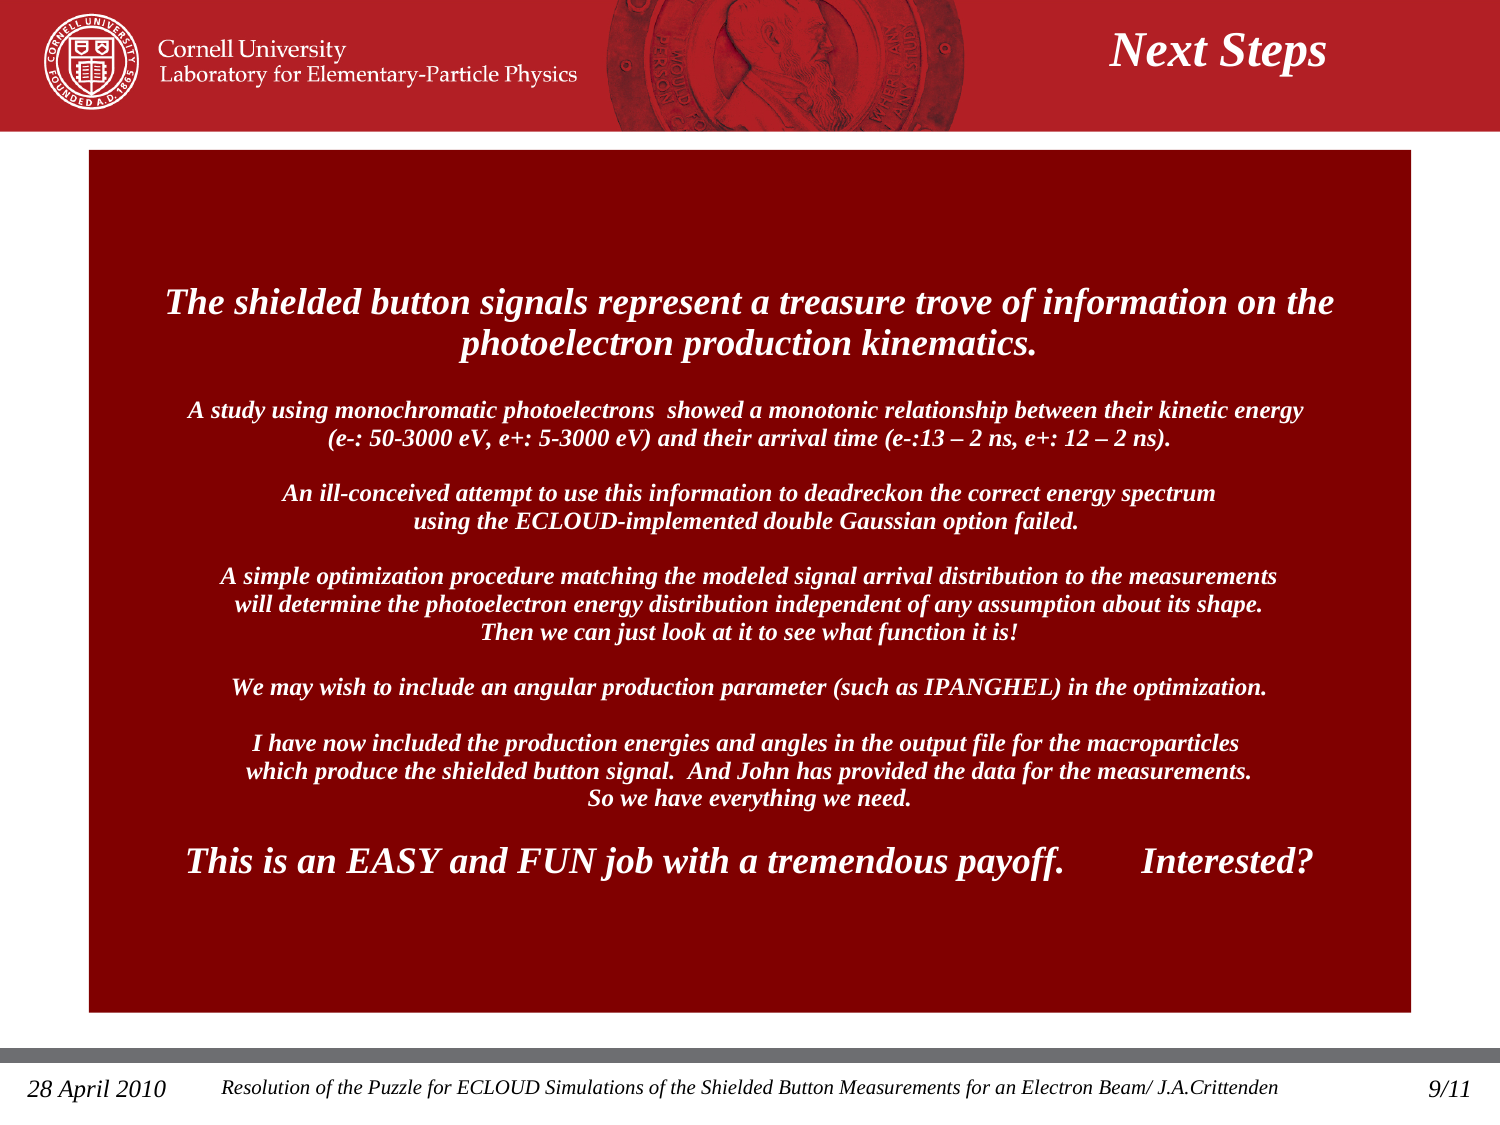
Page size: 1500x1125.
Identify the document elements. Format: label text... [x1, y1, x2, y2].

text_box The shielded button signals represent a treasure trove of information on the photoelectron production kinematics. A study using monochromatic photoelectrons showed a monotonic relationship between their kinetic energy (e-: 50-3000 eV, e+: 5-3000 eV) and their arrival time (e-:13 – 2 ns, e+: 12 – 2 ns). An ill-conceived attempt to use this information to deadreckon the correct energy spectrum using the ECLOUD-implemented double Gaussian option failed. A simple optimization procedure matching the modeled signal arrival distribution to the measurements will determine the photoelectron energy distribution independent of any assumption about its shape. Then we can just look at it to see what function it is! We may wish to include an angular production parameter (such as IPANGHEL) in the optimization. I have now included the production energies and angles in the output file for the macroparticles which produce the shielded button signal. And John has provided the data for the measurements. So we have everything we need. This is an EASY and FUN job with a tremendous payoff. Interested? [88, 149, 1412, 1013]
picture [0, 0, 1500, 132]
text_box Next Steps [937, 14, 1500, 128]
